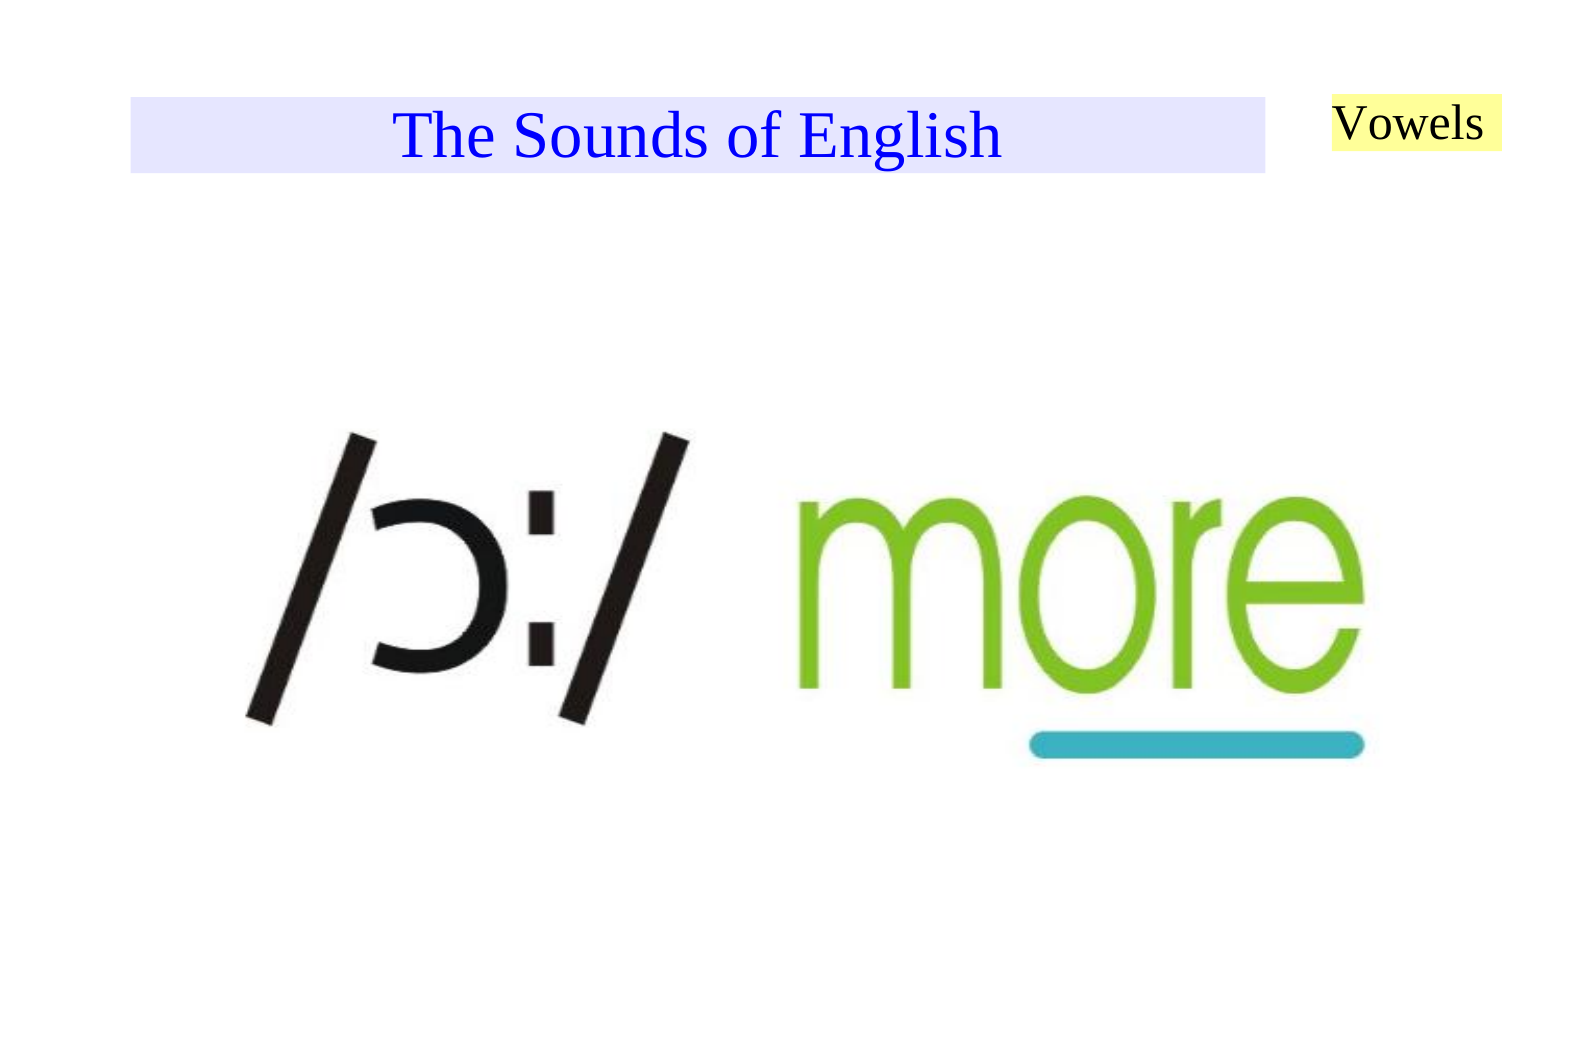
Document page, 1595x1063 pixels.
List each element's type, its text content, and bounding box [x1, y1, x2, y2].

picture [146, 221, 1480, 1001]
text_box Vowels [1331, 94, 1502, 152]
text_box The Sounds of English [130, 97, 1266, 174]
